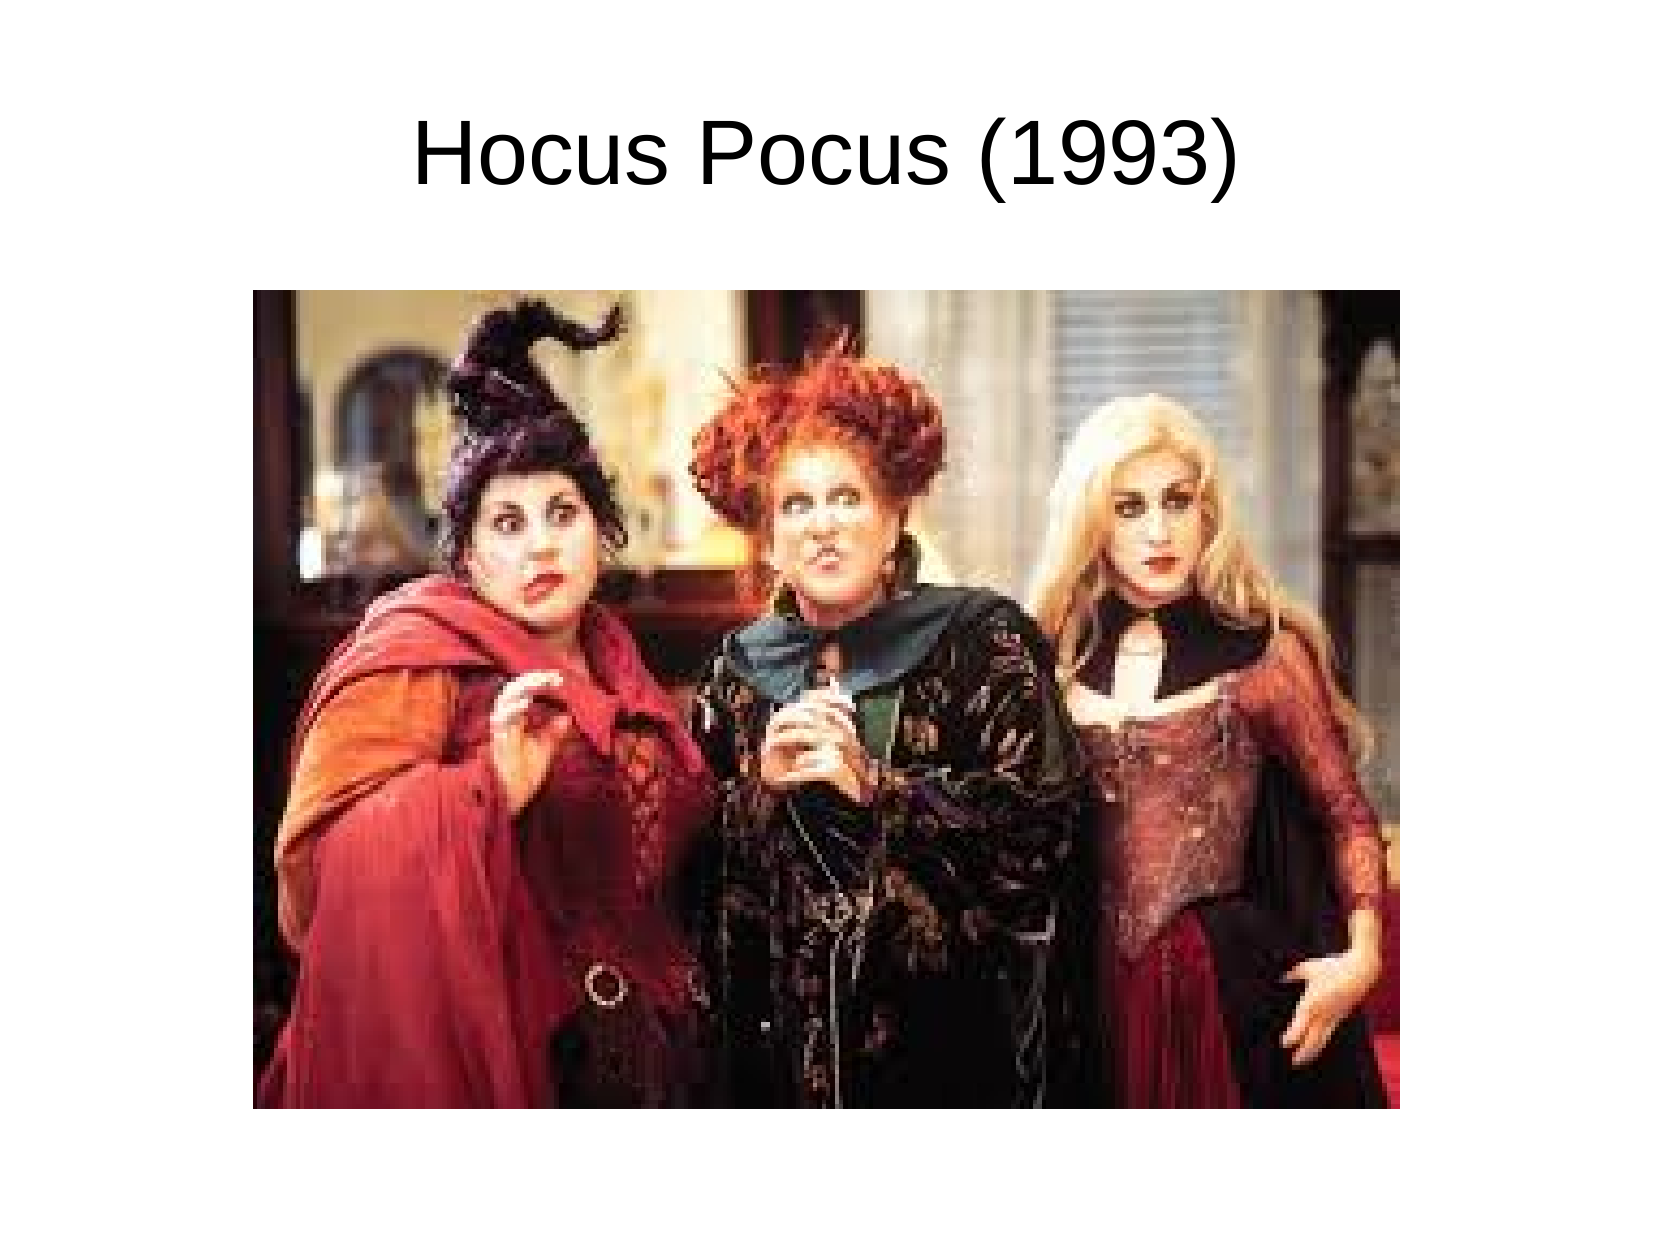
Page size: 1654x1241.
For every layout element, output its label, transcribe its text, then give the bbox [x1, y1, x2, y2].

title Hocus Pocus (1993) [82, 49, 1571, 257]
picture [253, 290, 1400, 1109]
